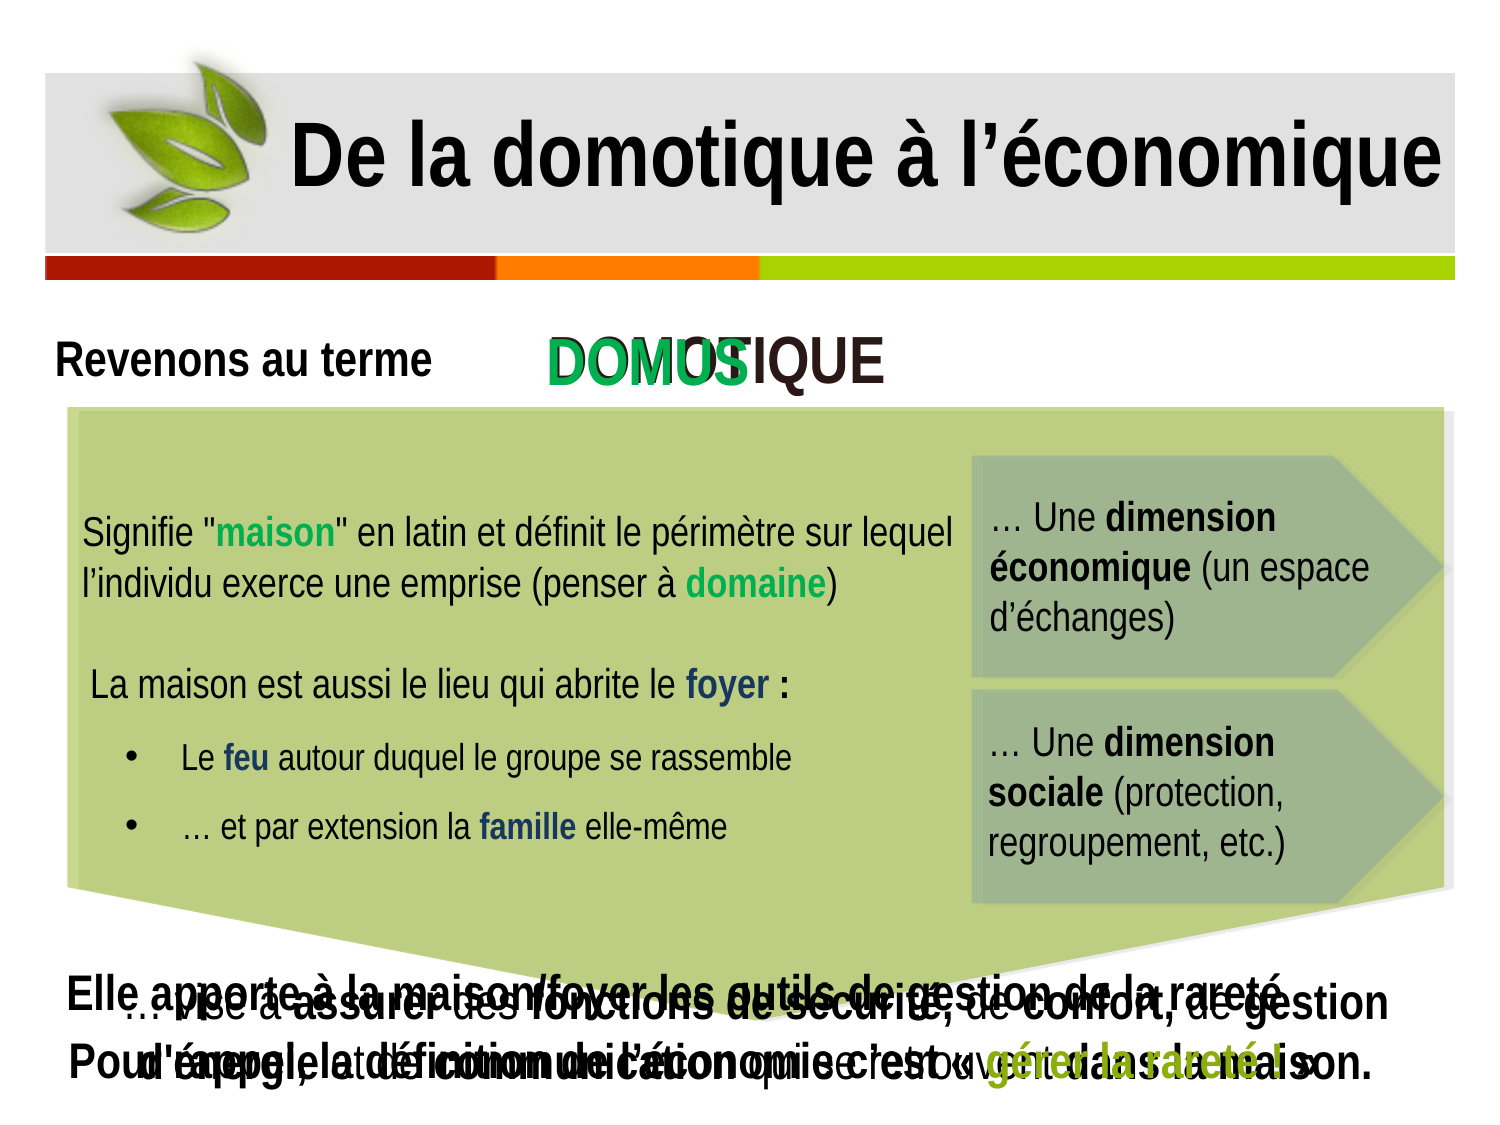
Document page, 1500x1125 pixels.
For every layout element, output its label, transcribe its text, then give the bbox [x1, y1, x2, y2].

text_box DOMOTIQUE [534, 308, 902, 405]
text_box … et par extension la famille elle-même [110, 794, 890, 856]
text_box Revenons au terme [40, 319, 448, 395]
text_box … vise à assurer des fonctions de sécurité, de confort, de gestion d'énergie et de communication qui se retrouvent dans la maison. [67, 961, 1445, 1098]
text_box [67, 407, 1445, 952]
text_box DOMUS [531, 311, 766, 407]
text_box De la domotique à l’économique [276, 108, 1463, 230]
picture [45, 35, 1455, 280]
text_box … Une dimension sociale (protection, regroupement, etc.) [973, 707, 1386, 873]
text_box Le feu autour duquel le groupe se rassemble [110, 724, 890, 786]
text_box Signifie "maison" en latin et définit le périmètre sur lequel l’individu exerce une emprise (penser à domaine) [67, 497, 972, 614]
text_box La maison est aussi le lieu qui abrite le foyer : [75, 648, 857, 715]
text_box Elle apporte à la maison/foyer les outils de gestion de la rareté [51, 952, 1428, 1029]
text_box Pour rappel, la définition de l’économie c’est « gérer la rareté ! » [53, 1020, 1406, 1097]
text_box … Une dimension économique (un espace d’échanges) [974, 482, 1387, 648]
